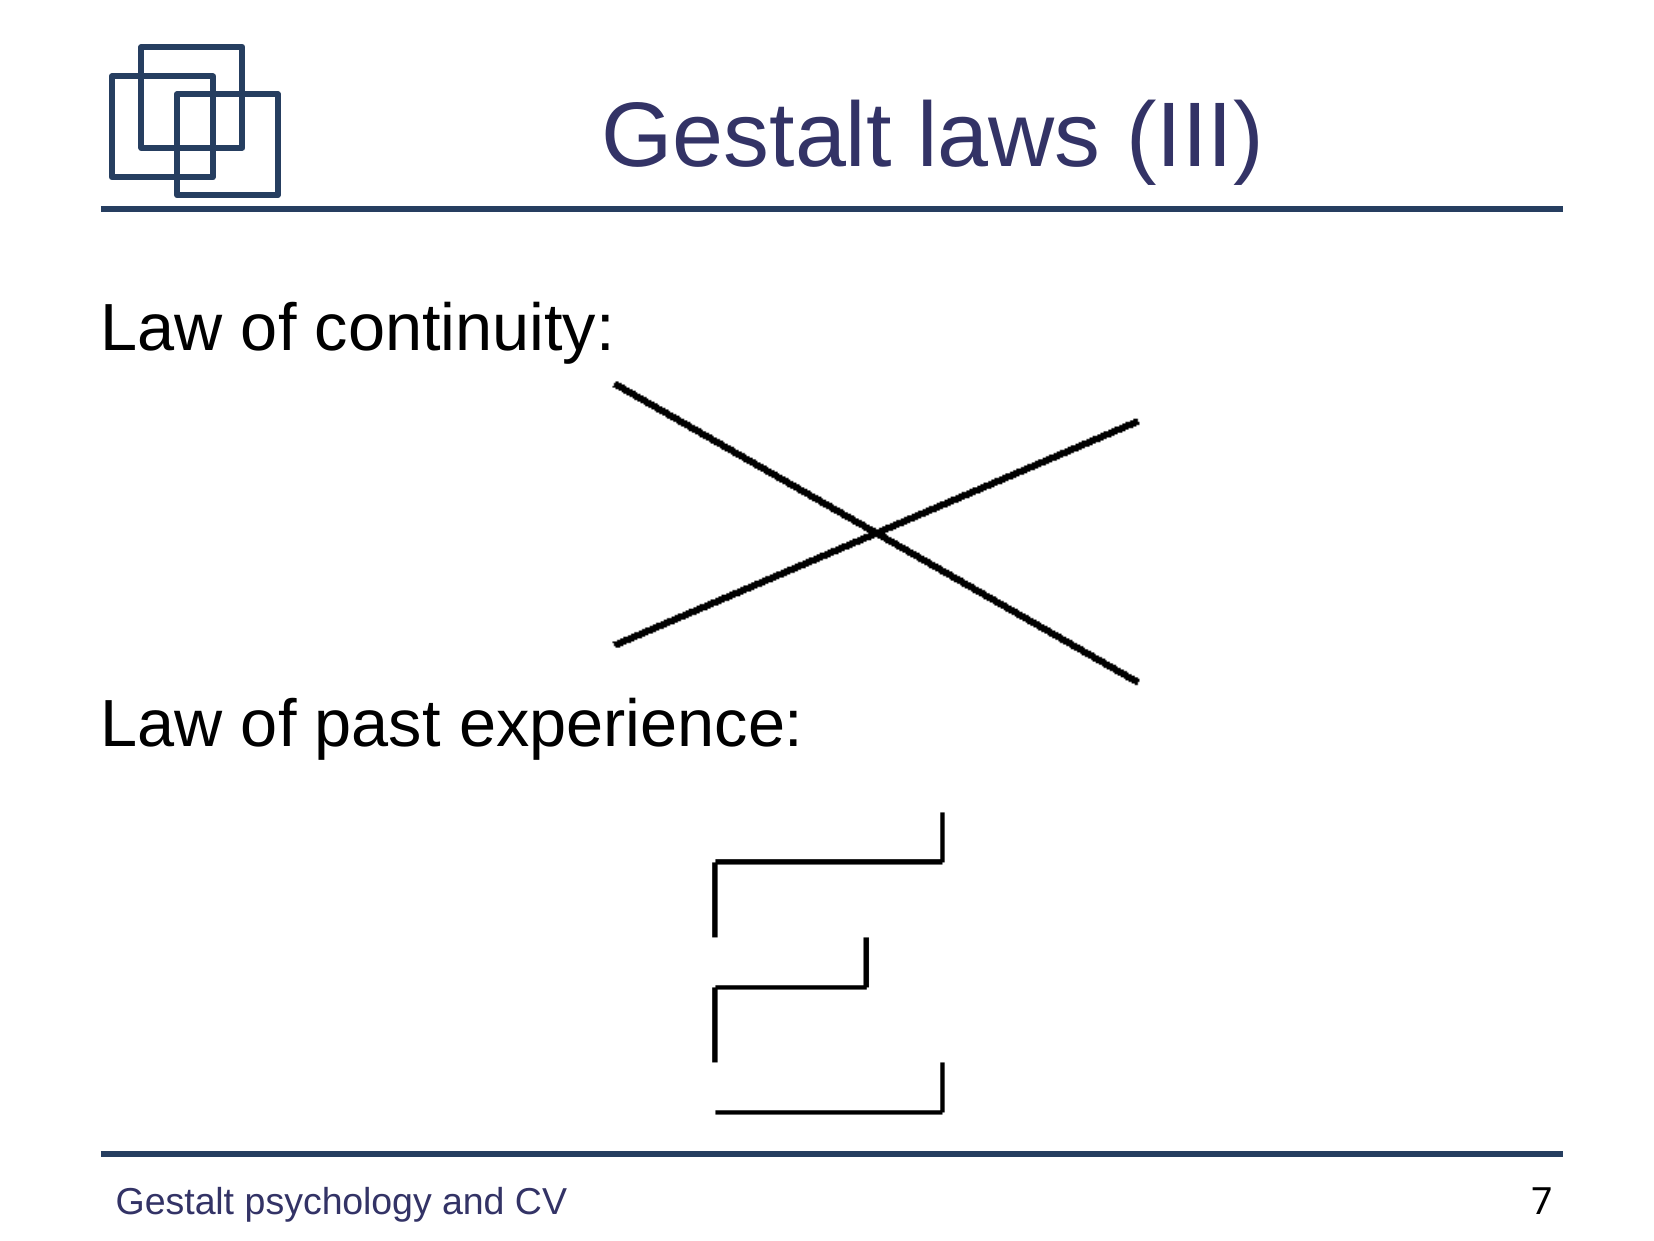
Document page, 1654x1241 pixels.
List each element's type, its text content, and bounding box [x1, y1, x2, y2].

picture [608, 377, 1146, 691]
title Gestalt laws (III) [295, 39, 1571, 232]
picture [710, 807, 948, 1119]
list Law of continuity: [82, 290, 1571, 384]
list Law of past experience: [82, 685, 1571, 780]
